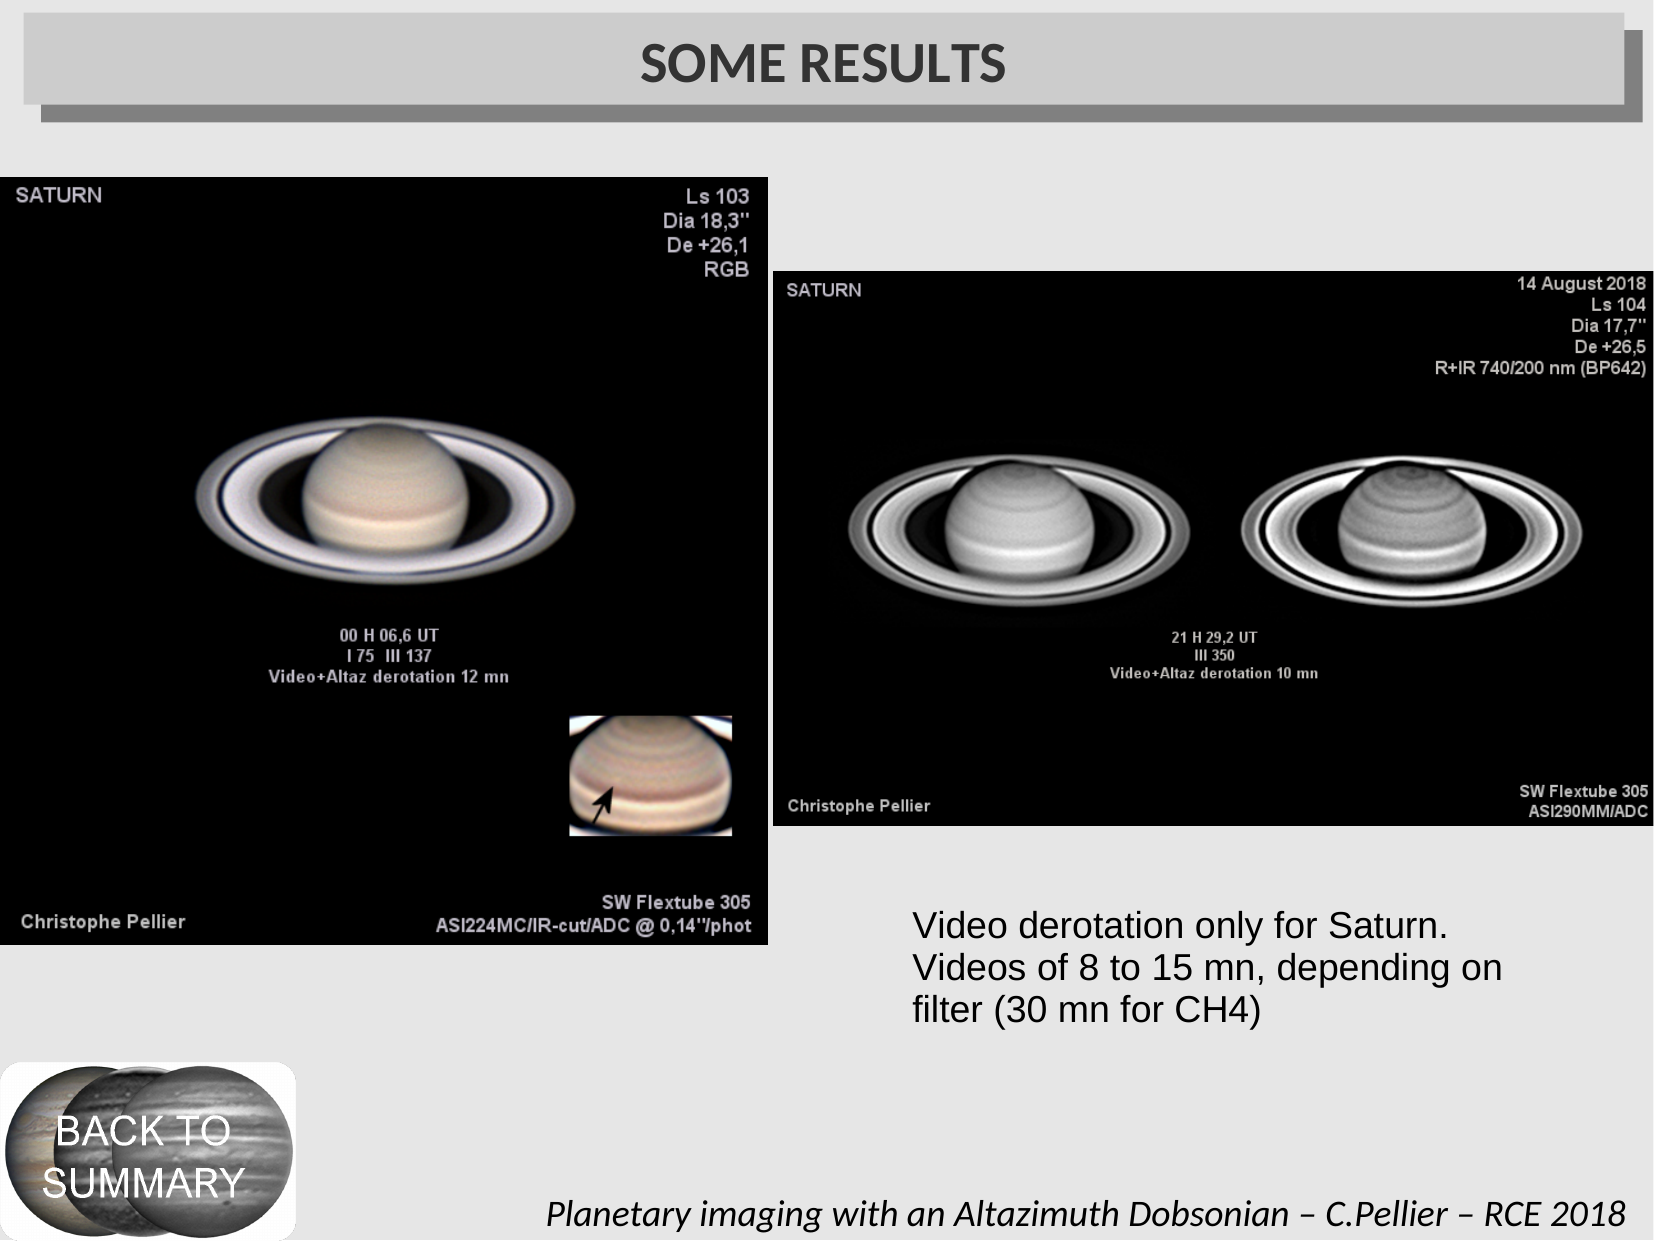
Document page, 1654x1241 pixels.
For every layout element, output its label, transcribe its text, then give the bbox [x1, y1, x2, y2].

text_box Video derotation only for Saturn. Videos of 8 to 15 mn, depending on filter (30 mn for CH4) [897, 897, 1571, 1080]
text_box SOME RESULTS [23, 12, 1625, 105]
text_box Planetary imaging with an Altazimuth Dobsonian – C.Pellier – RCE 2018 [430, 1180, 1642, 1241]
picture [773, 271, 1654, 826]
picture [0, 1062, 296, 1241]
picture [0, 177, 768, 945]
